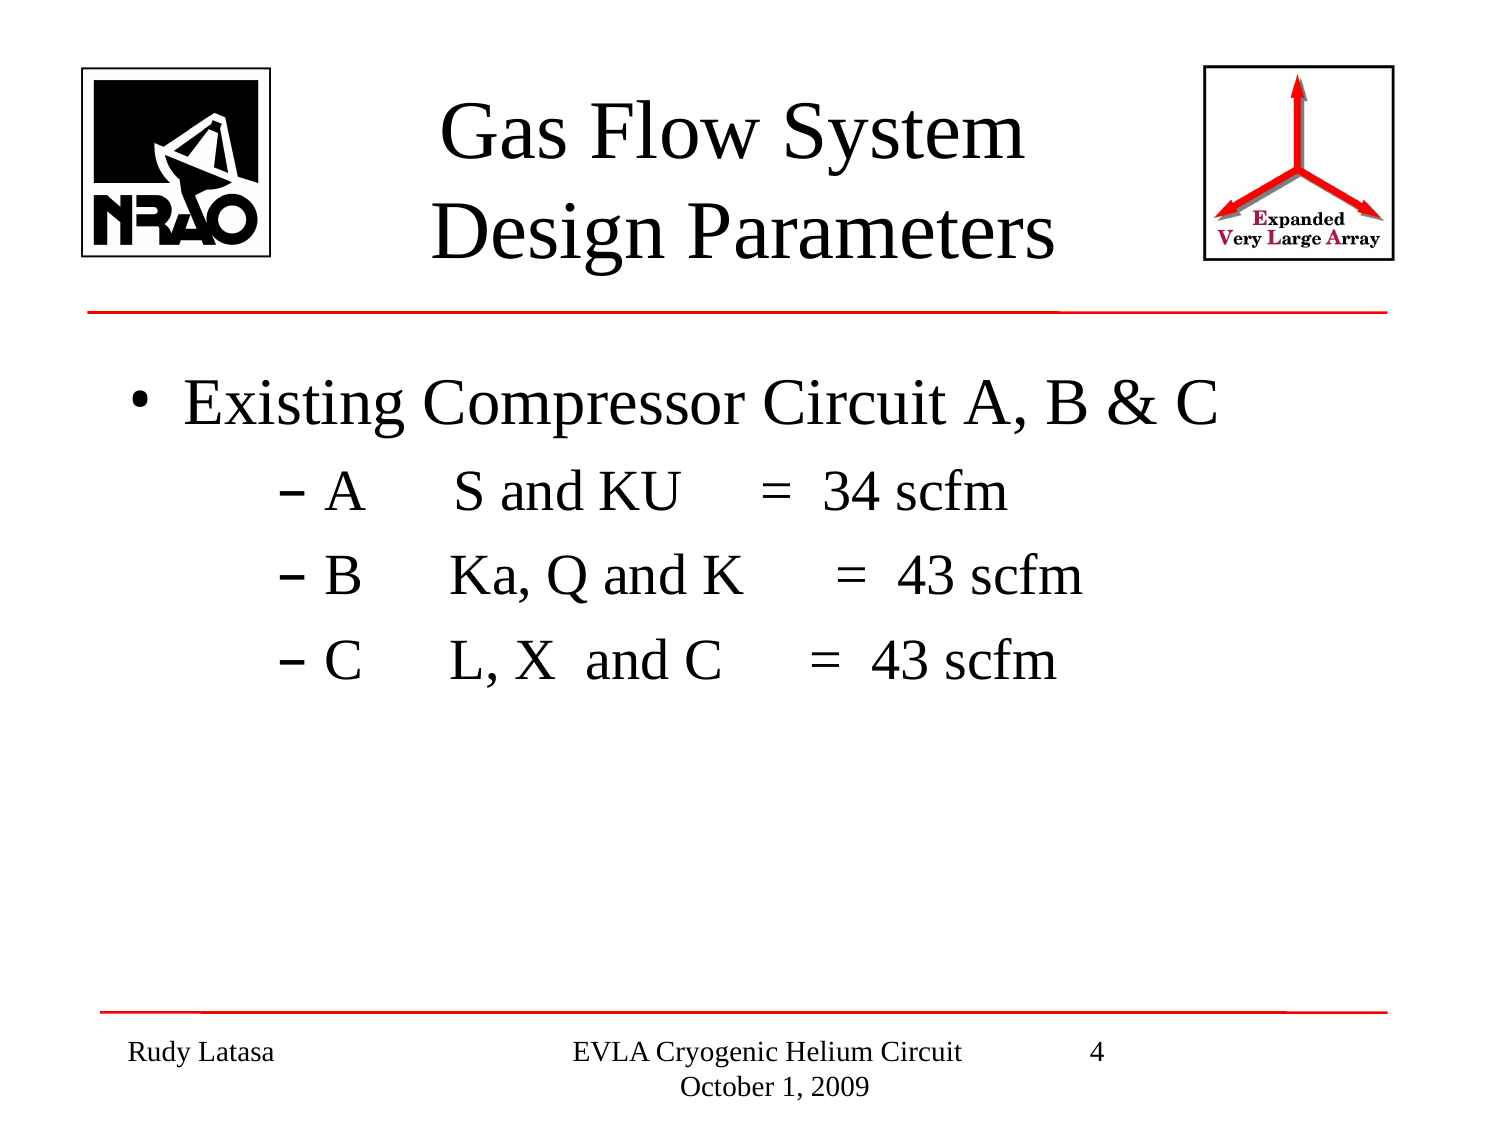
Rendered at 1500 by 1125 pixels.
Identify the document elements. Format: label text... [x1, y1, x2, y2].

list Existing Compressor Circuit A, B & C A S and KU = 34 scfm B Ka, Q and K = 43 scfm C L, X and C = 43 scfm [112, 350, 1388, 976]
text_box Rudy Latasa [112, 1025, 412, 1101]
text_box EVLA Cryogenic Helium Circuit October 1, 2009 [412, 1025, 1074, 1101]
text_box [1074, 1025, 1388, 1101]
title Gas Flow System Design Parameters [312, 62, 1176, 288]
